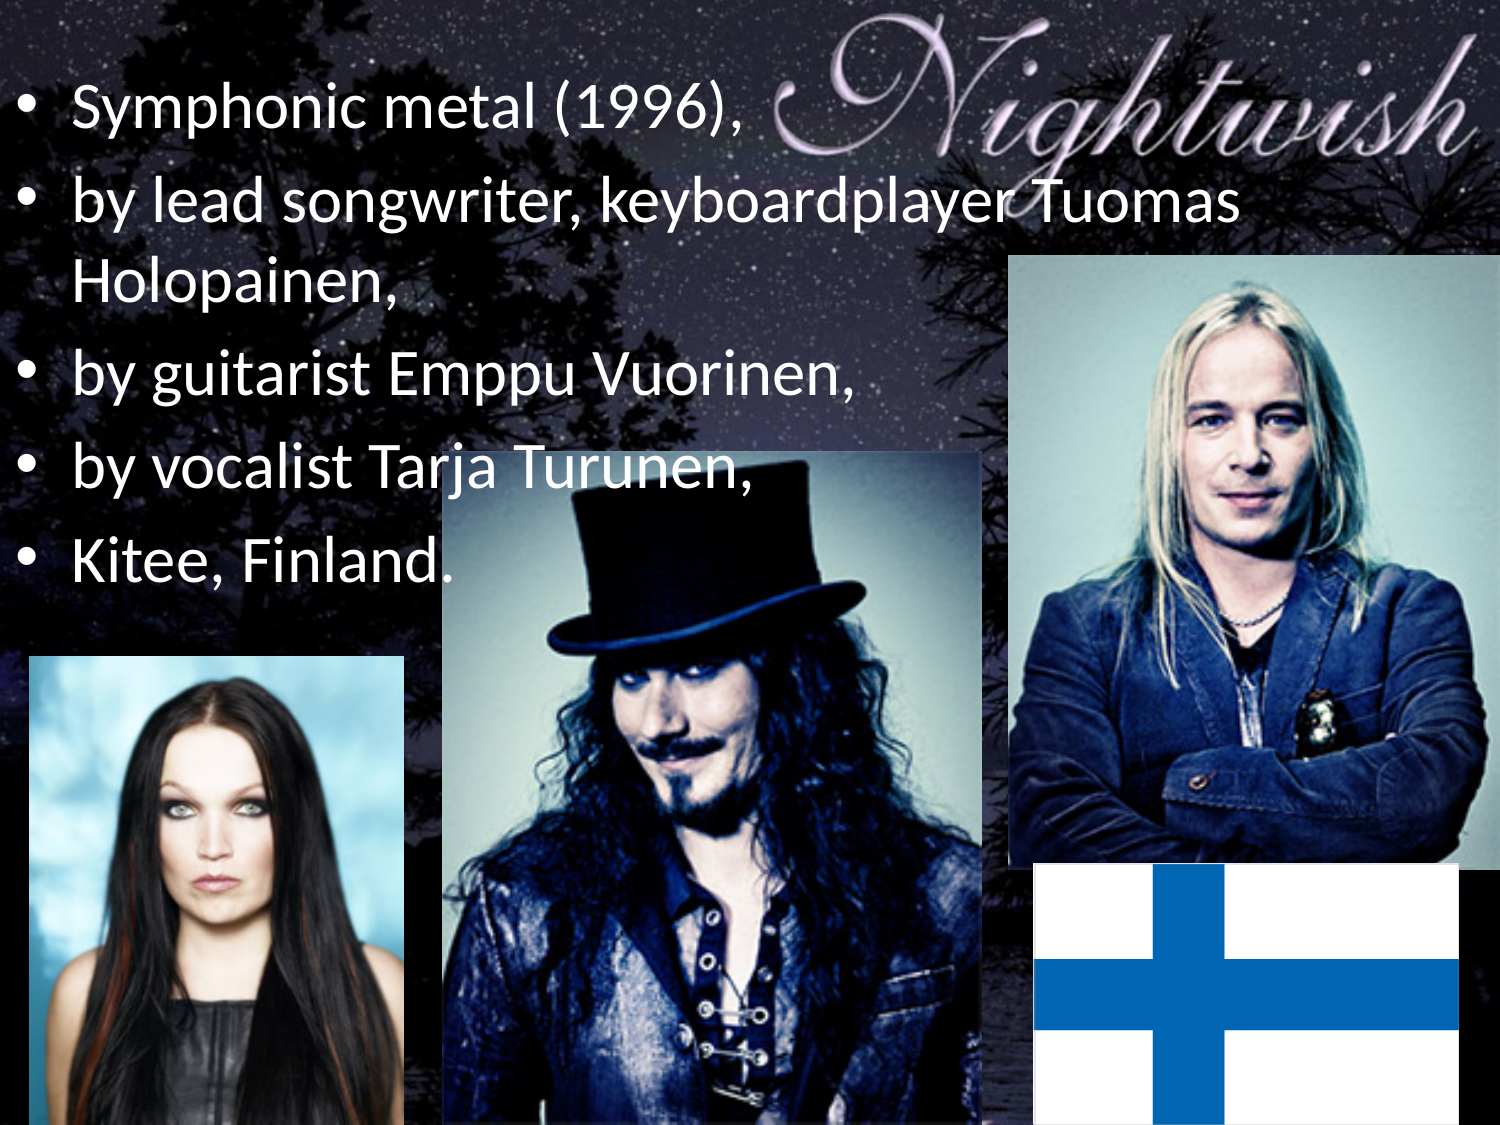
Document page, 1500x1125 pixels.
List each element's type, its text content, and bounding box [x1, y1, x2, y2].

picture [0, 0, 1500, 1125]
list Symphonic metal (1996), by lead songwriter, keyboardplayer Tuomas Holopainen, by guitarist Emppu Vuorinen, by vocalist Tarja Turunen, Kitee, Finland. [0, 54, 1350, 798]
